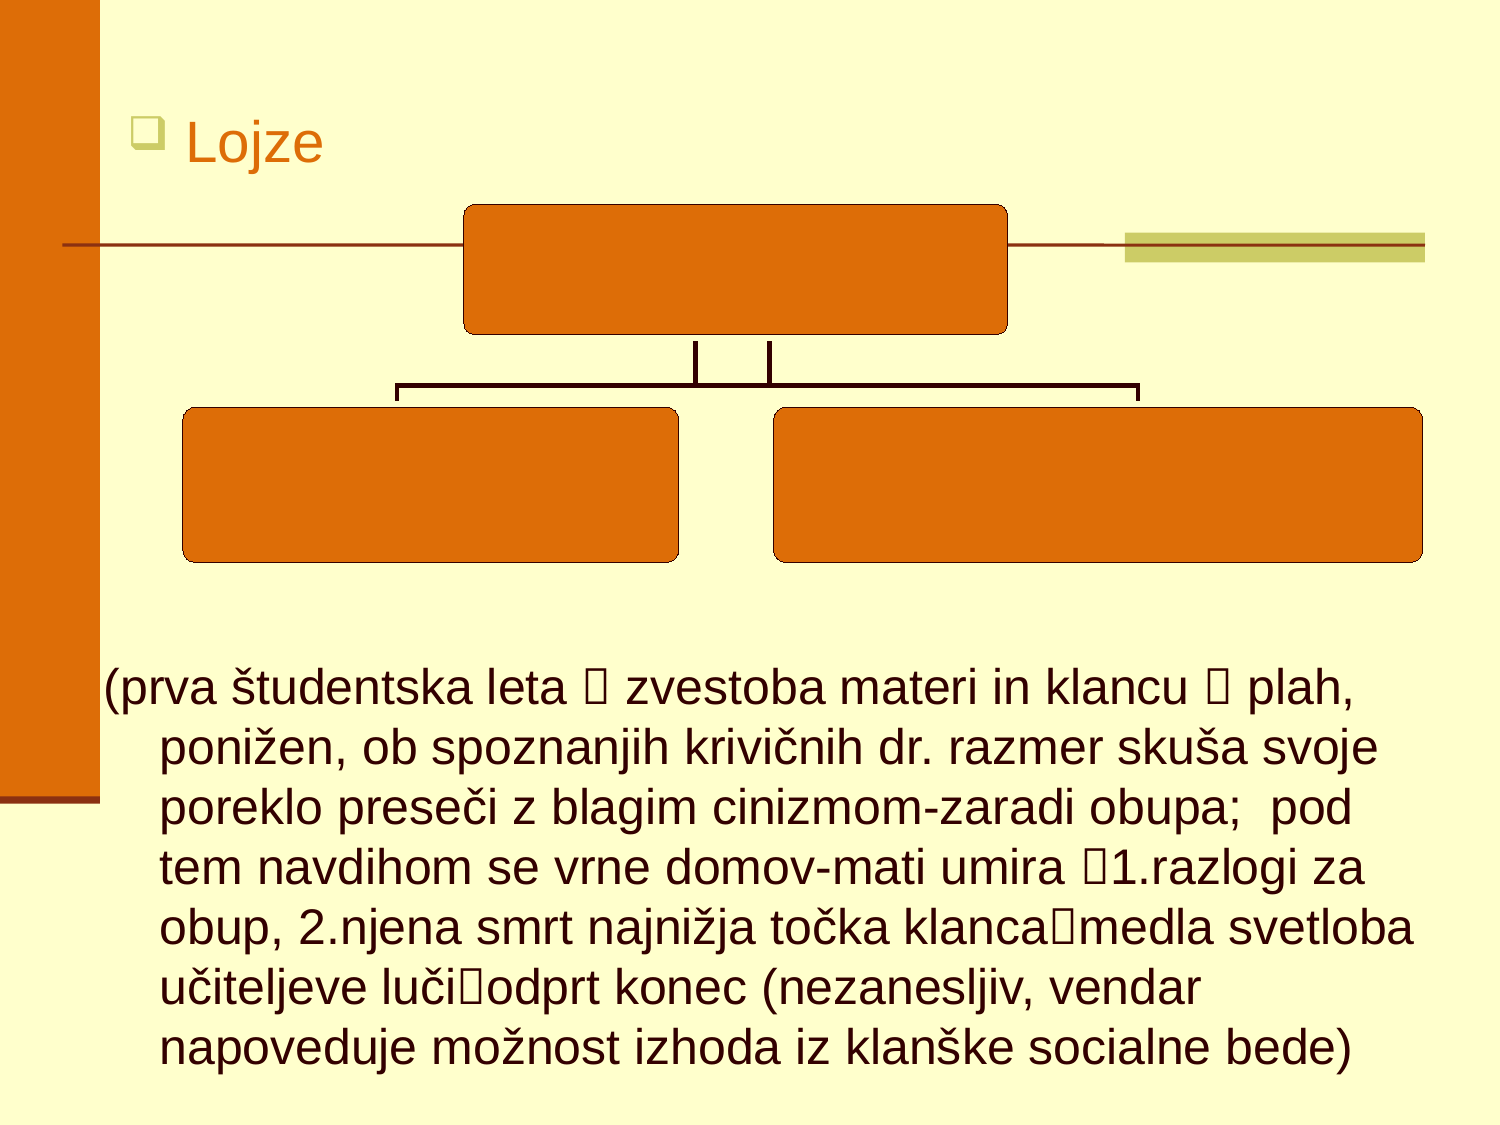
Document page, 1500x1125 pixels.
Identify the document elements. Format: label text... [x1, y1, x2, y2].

text_box [463, 204, 1008, 335]
chart [135, 184, 1423, 563]
chart [1413, 554, 1423, 563]
title Lojze [112, 45, 1425, 234]
text_box [182, 407, 679, 563]
list (prva študentska leta  zvestoba materi in klancu  plah, ponižen, ob spoznanjih krivičnih dr. razmer skuša svoje poreklo preseči z blagim cinizmom-zaradi obupa; pod tem navdihom se vrne domov-mati umira 1.razlogi za obup, 2.njena smrt najnižja točka klancamedla svetloba učiteljeve lučiodprt konec (nezanesljiv, vendar napoveduje možnost izhoda iz klanške socialne bede) [88, 646, 1459, 1125]
text_box [773, 407, 1423, 563]
